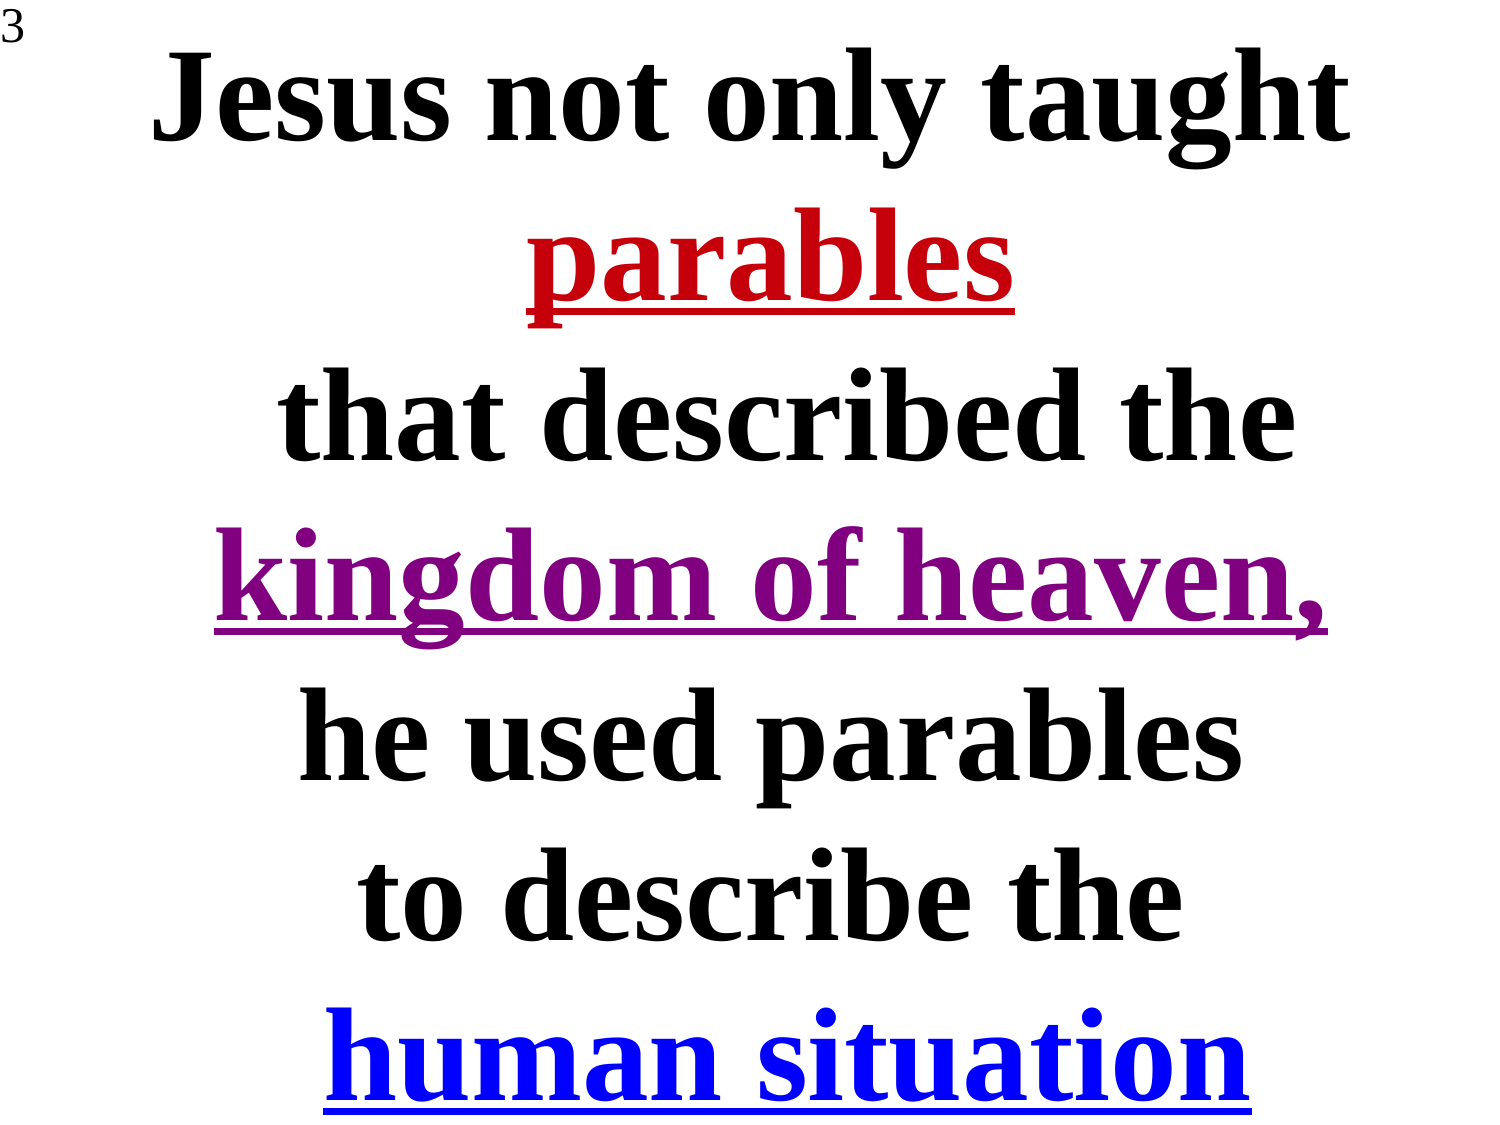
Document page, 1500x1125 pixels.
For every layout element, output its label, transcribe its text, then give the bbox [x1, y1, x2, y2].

text_box Jesus not only taught parables that described the kingdom of heaven, he used parables to describe the human situation [0, 0, 1500, 1125]
